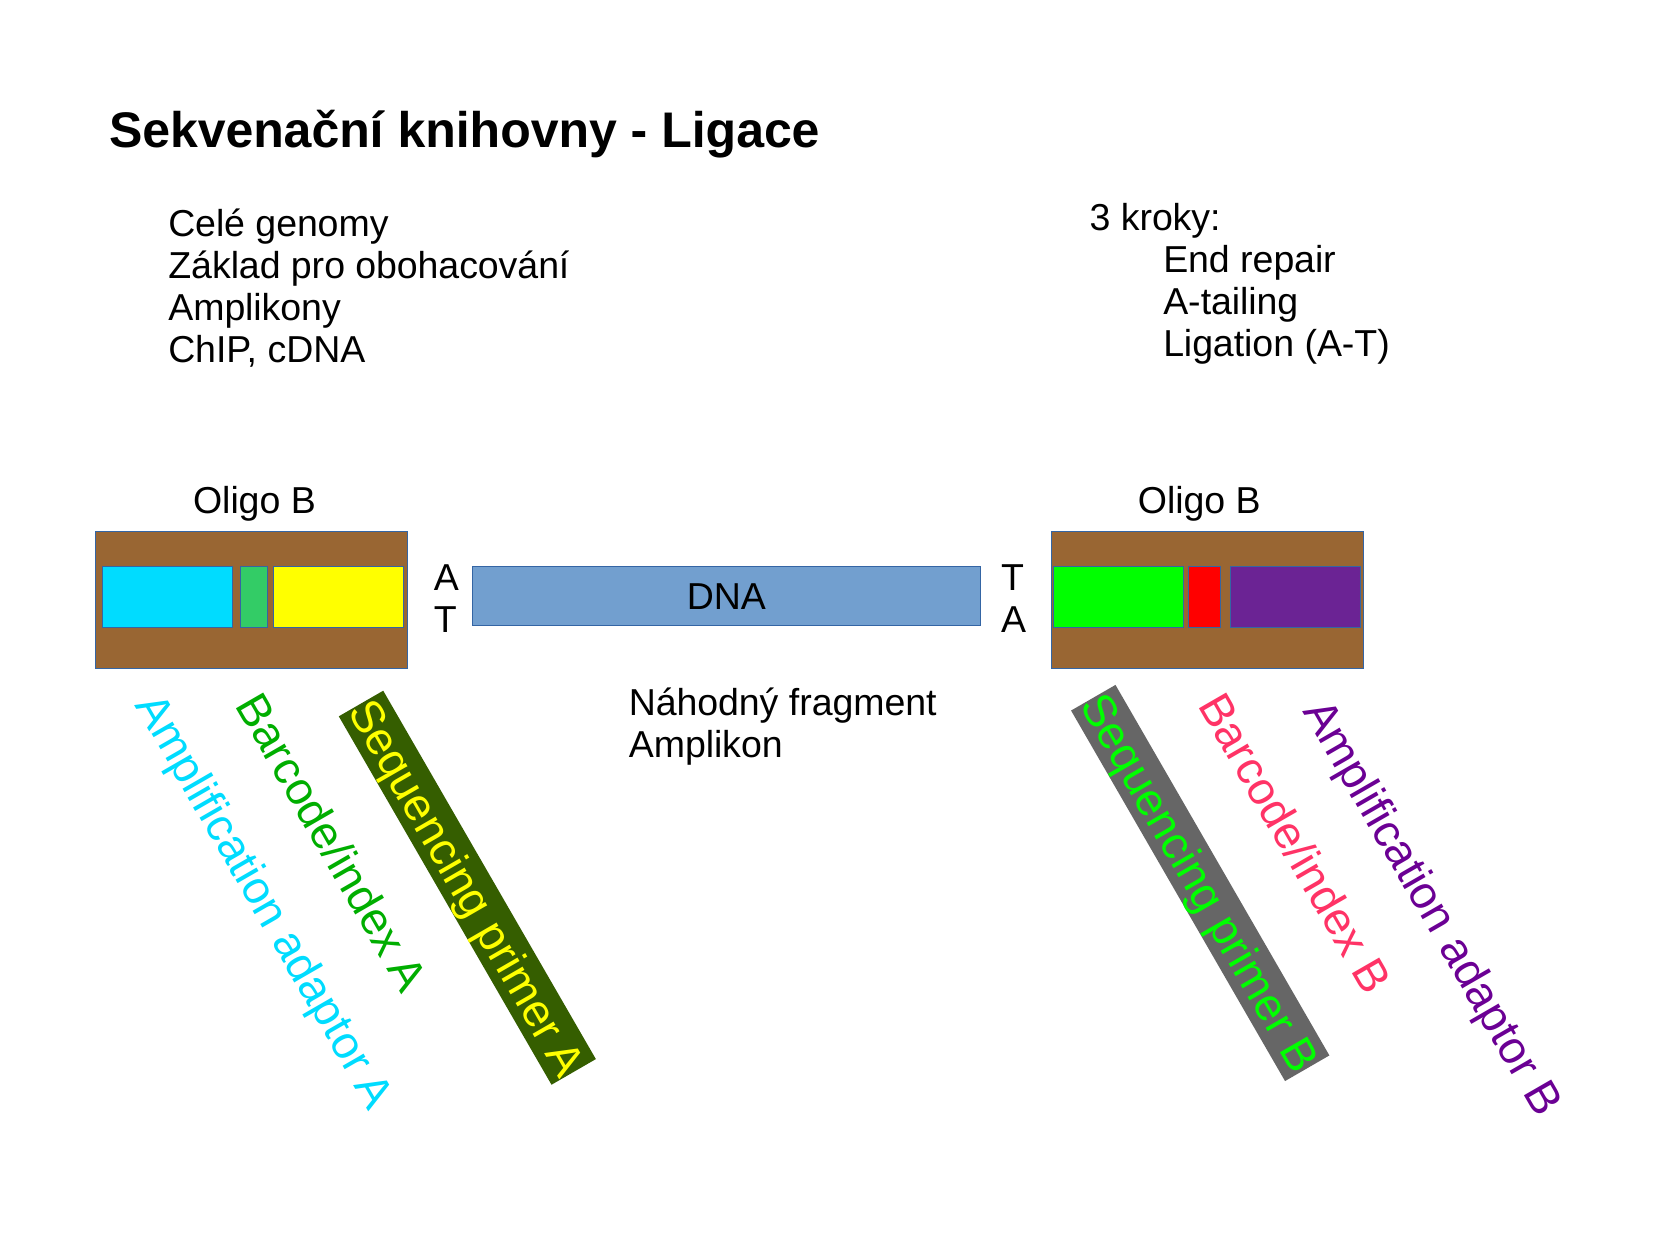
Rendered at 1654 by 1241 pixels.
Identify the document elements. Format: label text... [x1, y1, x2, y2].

text_box A T [419, 549, 473, 649]
text_box Celé genomy Základ pro obohacování Amplikony ChIP, cDNA [153, 194, 815, 420]
text_box Sekvenační knihovny - Ligace [94, 94, 1264, 166]
text_box Sequencing primer A [314, 674, 641, 1162]
text_box Sequencing primer B [1036, 668, 1364, 1145]
text_box Amplification adaptor A [100, 668, 449, 1192]
text_box Náhodný fragment Amplikon [614, 674, 952, 774]
text_box [95, 531, 408, 669]
text_box 3 kroky: End repair A-tailing Ligation (A-T) [1074, 188, 1477, 426]
text_box [1051, 531, 1364, 669]
text_box Barcode/index A [168, 668, 502, 1129]
text_box T A [986, 549, 1040, 649]
text_box Oligo B [1123, 472, 1276, 530]
text_box Oligo B [178, 472, 331, 530]
text_box Barcode/index B [1175, 668, 1465, 1103]
text_box Amplification adaptor B [1279, 673, 1641, 1232]
text_box DNA [473, 566, 981, 626]
